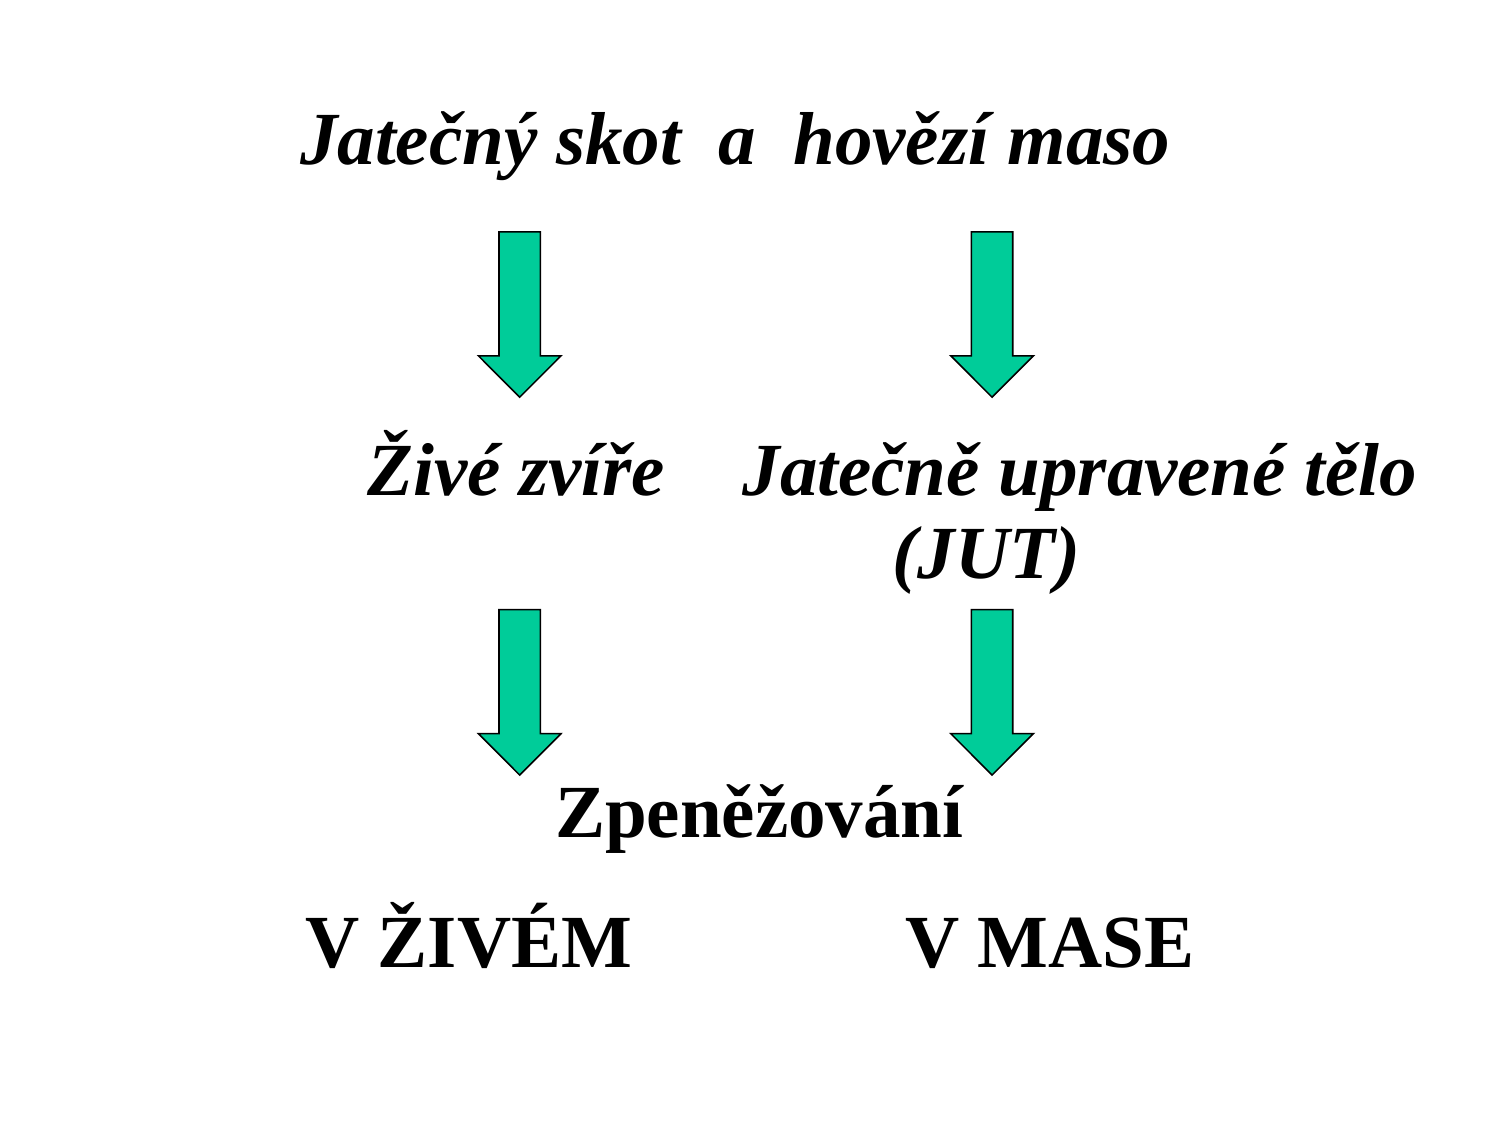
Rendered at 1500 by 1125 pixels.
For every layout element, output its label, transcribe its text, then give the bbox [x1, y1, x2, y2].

text_box Živé zvíře Jatečně upravené tělo (JUT) [278, 420, 1452, 603]
text_box Zpeněžování [521, 763, 979, 862]
text_box Jatečný skot a hovězí maso [285, 90, 1186, 189]
text_box V ŽIVÉM V MASE [290, 893, 1210, 992]
